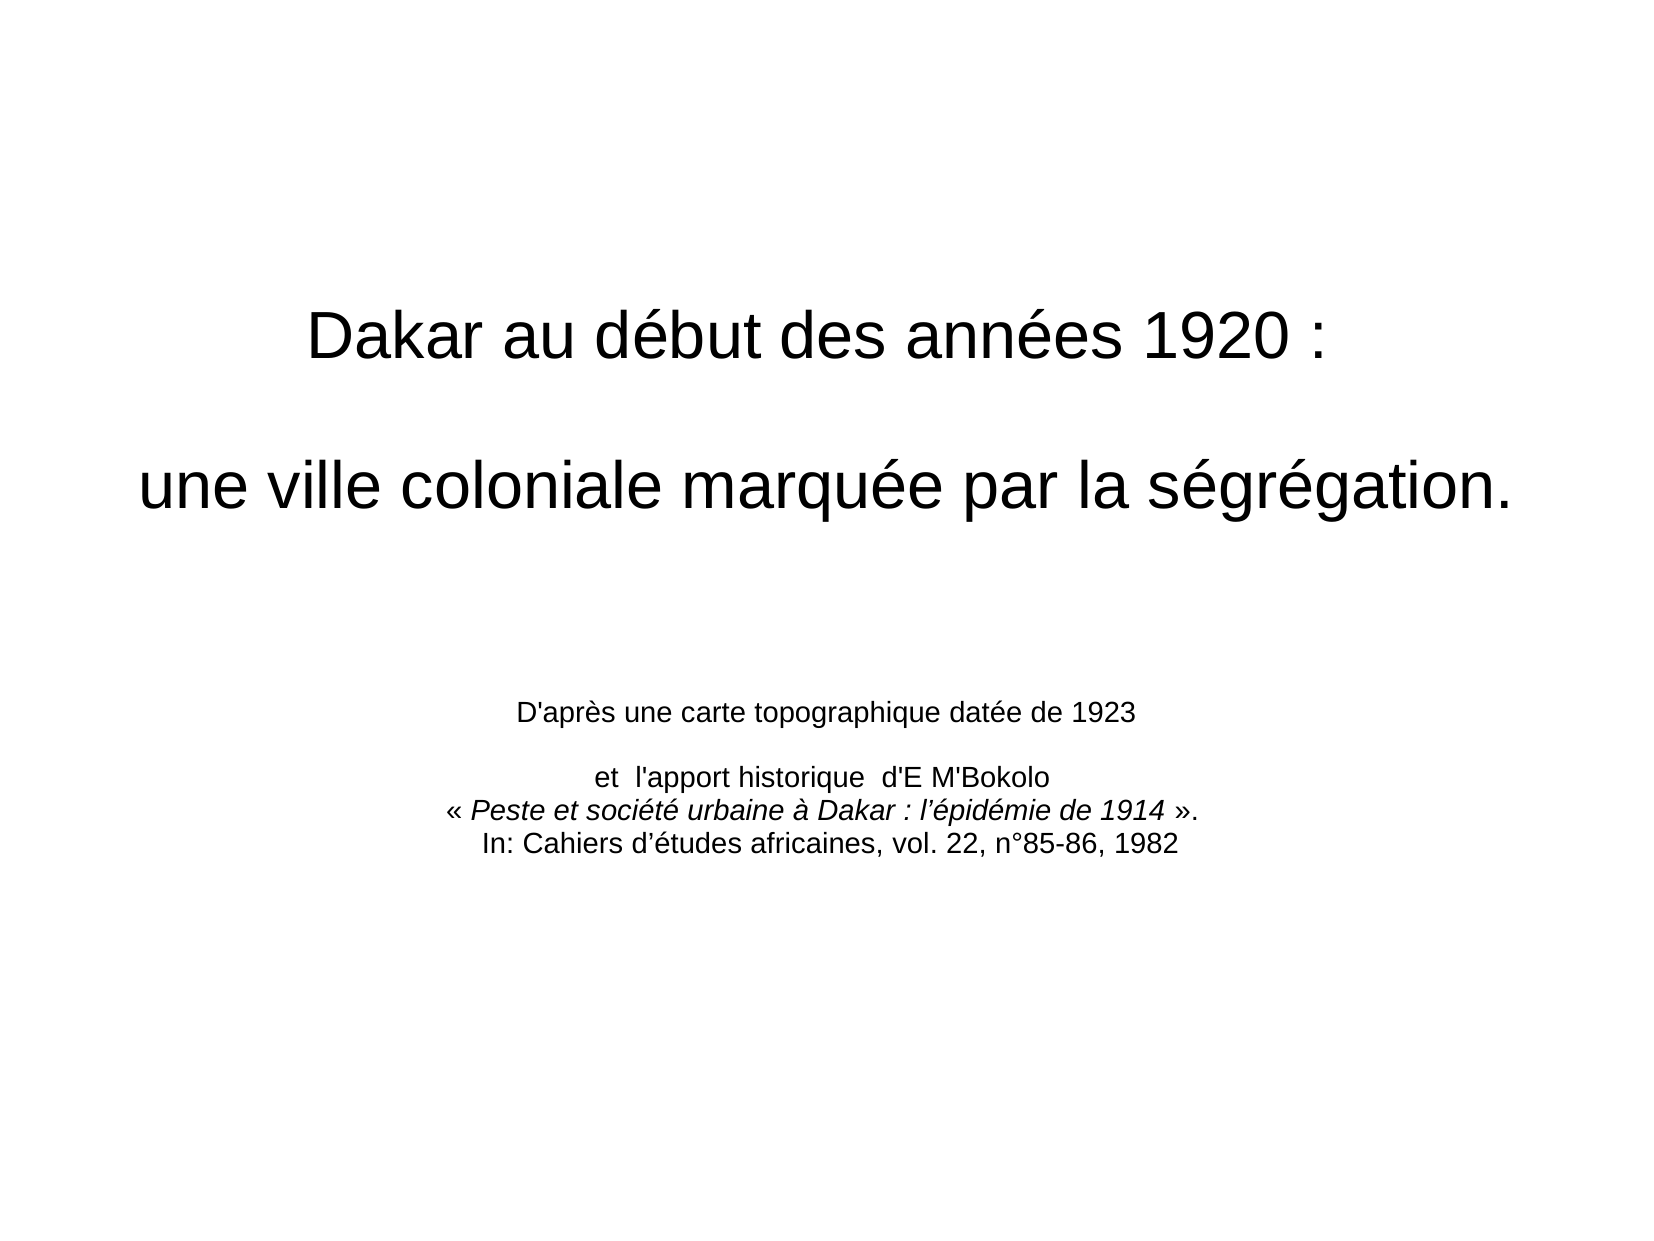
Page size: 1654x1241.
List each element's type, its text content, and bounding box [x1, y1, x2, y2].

subtitle Dakar au début des années 1920 : une ville coloniale marquée par la ségrégation. D'après une carte topographique datée de 1923 et l'apport historique d'E M'Bokolo « Peste et société urbaine à Dakar : l’épidémie de 1914 ». In: Cahiers d’études africaines, vol. 22, n°85-86, 1982 [82, 49, 1571, 1109]
